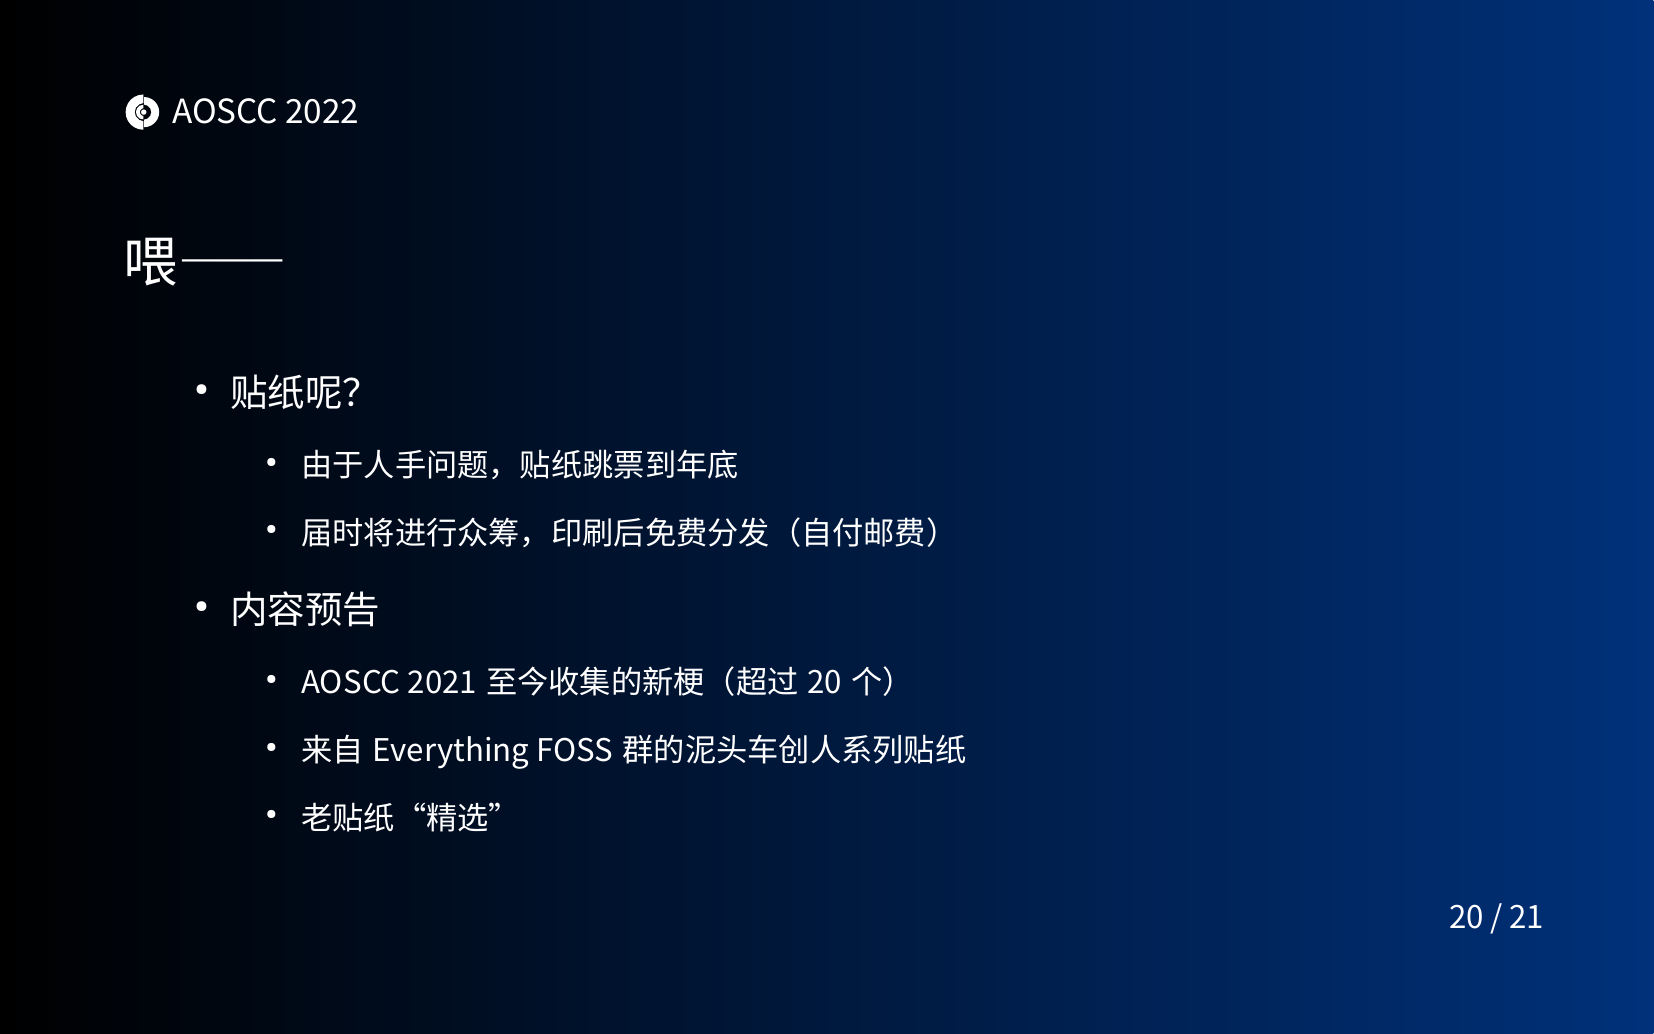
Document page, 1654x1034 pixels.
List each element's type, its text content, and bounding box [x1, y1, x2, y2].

text_box AOSCC 2022 [172, 84, 1654, 134]
picture [118, 88, 167, 136]
text_box <编号> / 21 [1086, 885, 1560, 957]
subtitle 喂—— [124, 218, 1536, 297]
text_box 贴纸呢？ 由于人手问题，贴纸跳票到年底 届时将进行众筹，印刷后免费分发（自付邮费） 内容预告 AOSCC 2021至今收集的新梗（超过20个） 来自Everything FOSS群的泥头车创人系列贴纸 老贴纸“精选” [124, 336, 1536, 839]
